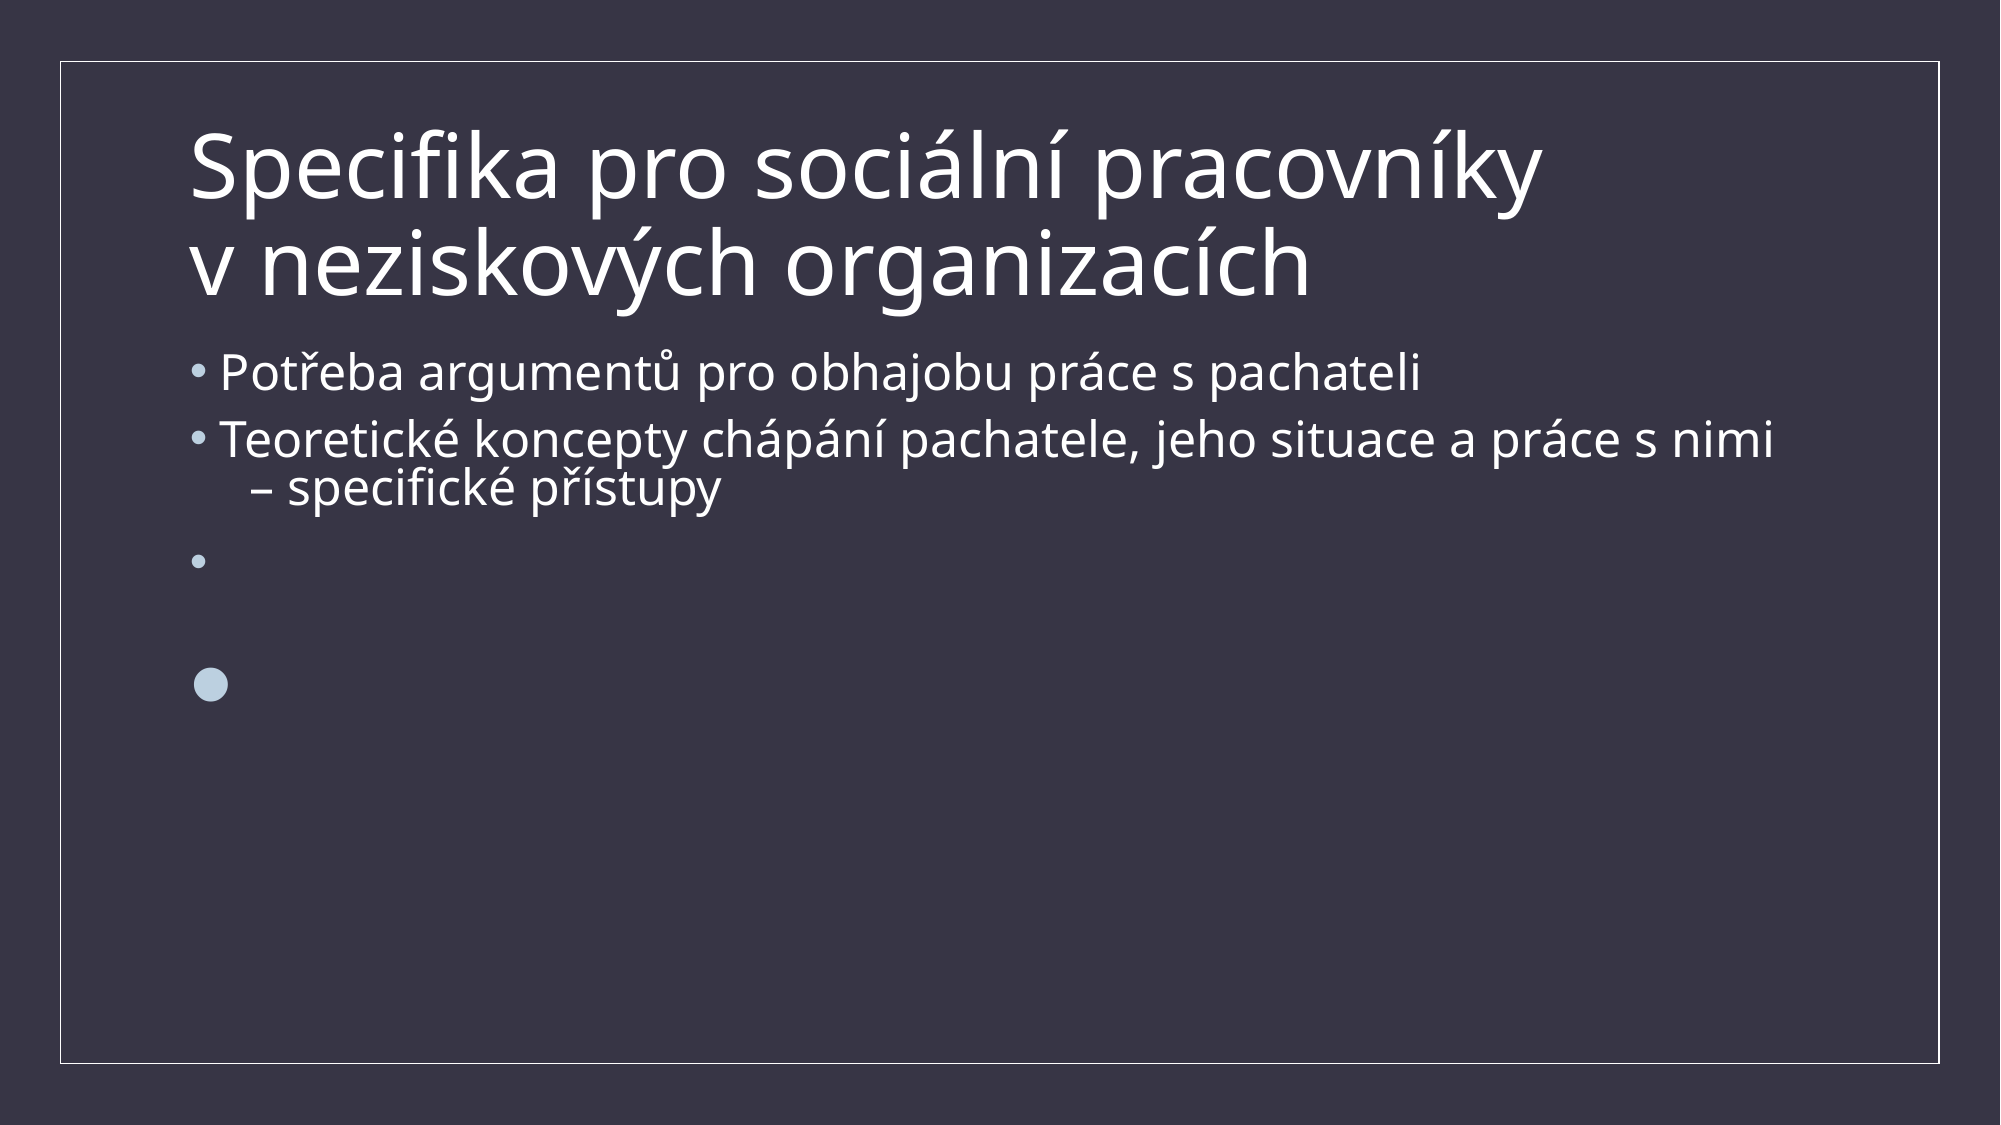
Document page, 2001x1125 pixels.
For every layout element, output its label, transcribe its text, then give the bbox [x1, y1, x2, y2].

title Specifika pro sociální pracovníky v neziskových organizacích [174, 105, 1825, 331]
list Potřeba argumentů pro obhajobu práce s pachateli Teoretické koncepty chápání pachatele, jeho situace a práce s nimi – specifické přístupy [174, 345, 1825, 991]
